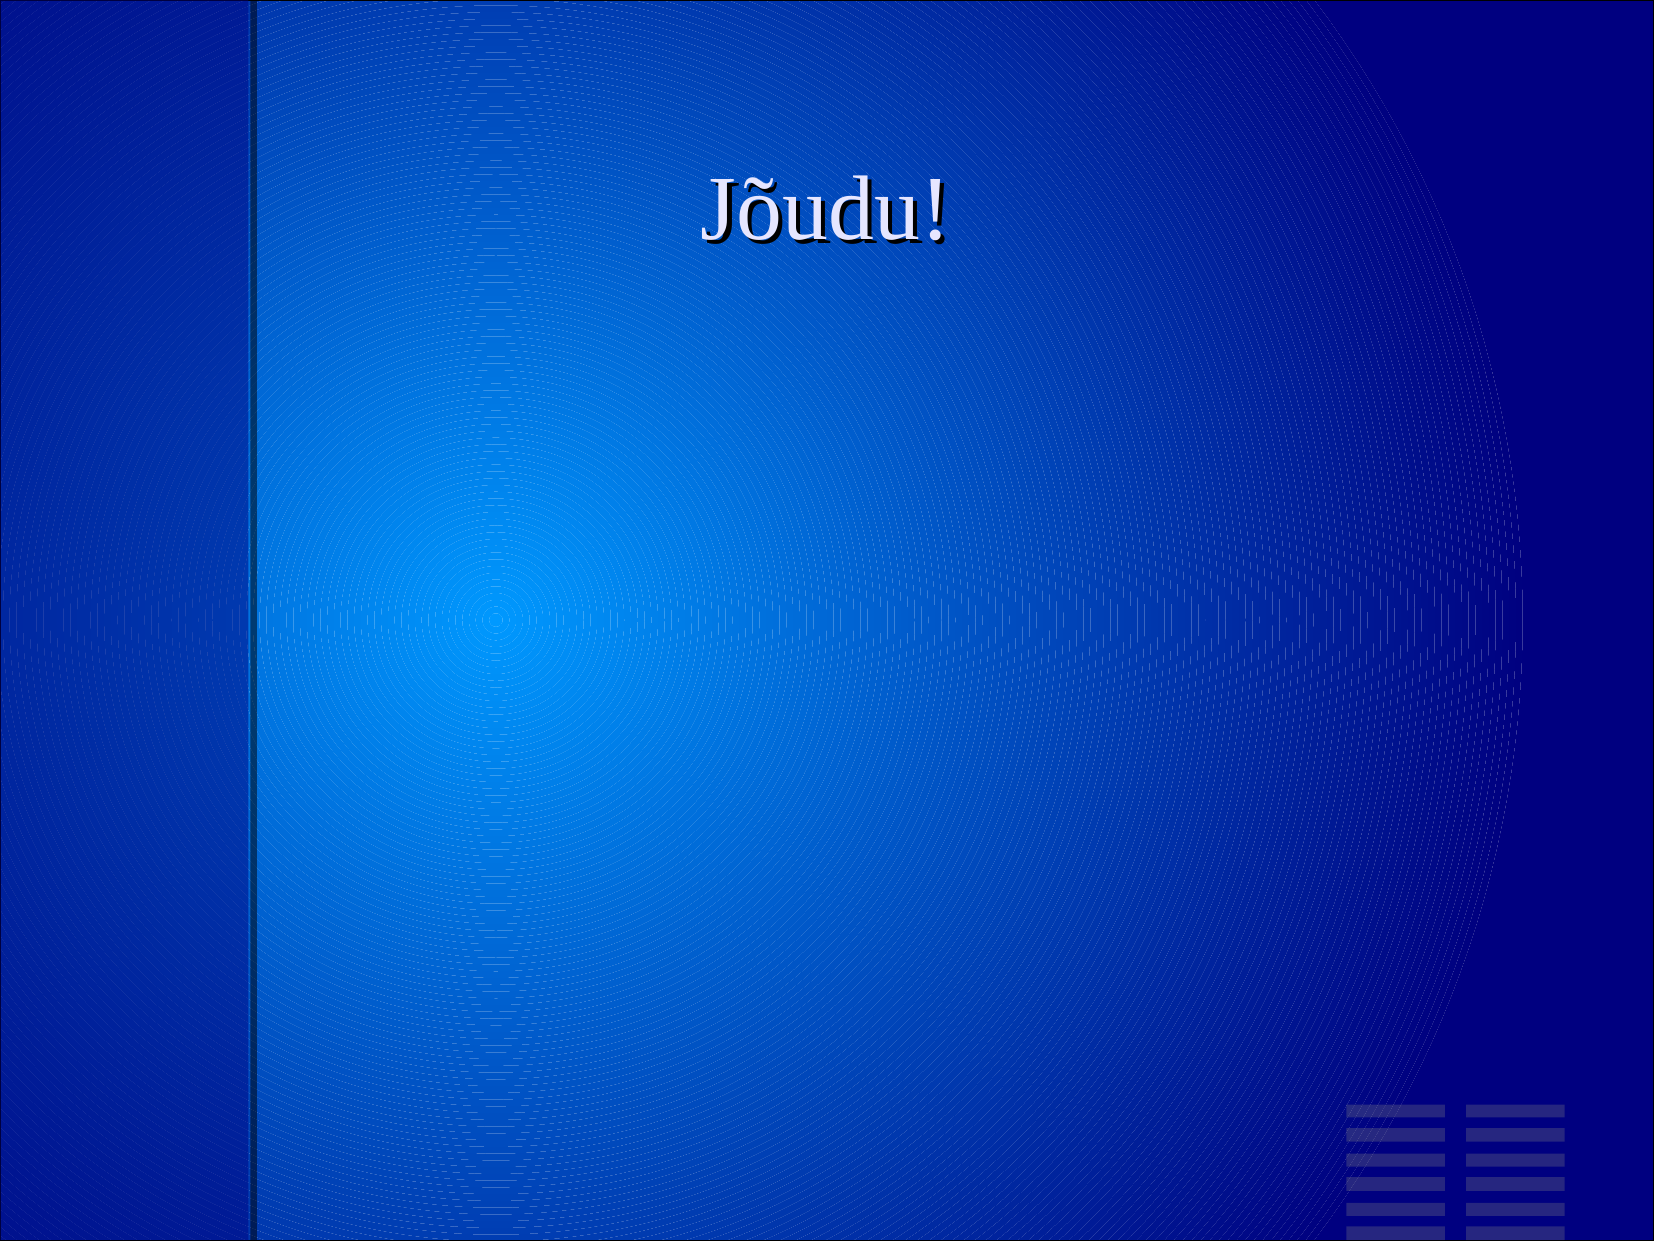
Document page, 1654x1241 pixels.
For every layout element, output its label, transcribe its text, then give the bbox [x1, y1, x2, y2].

title Jõudu! [119, 104, 1533, 313]
